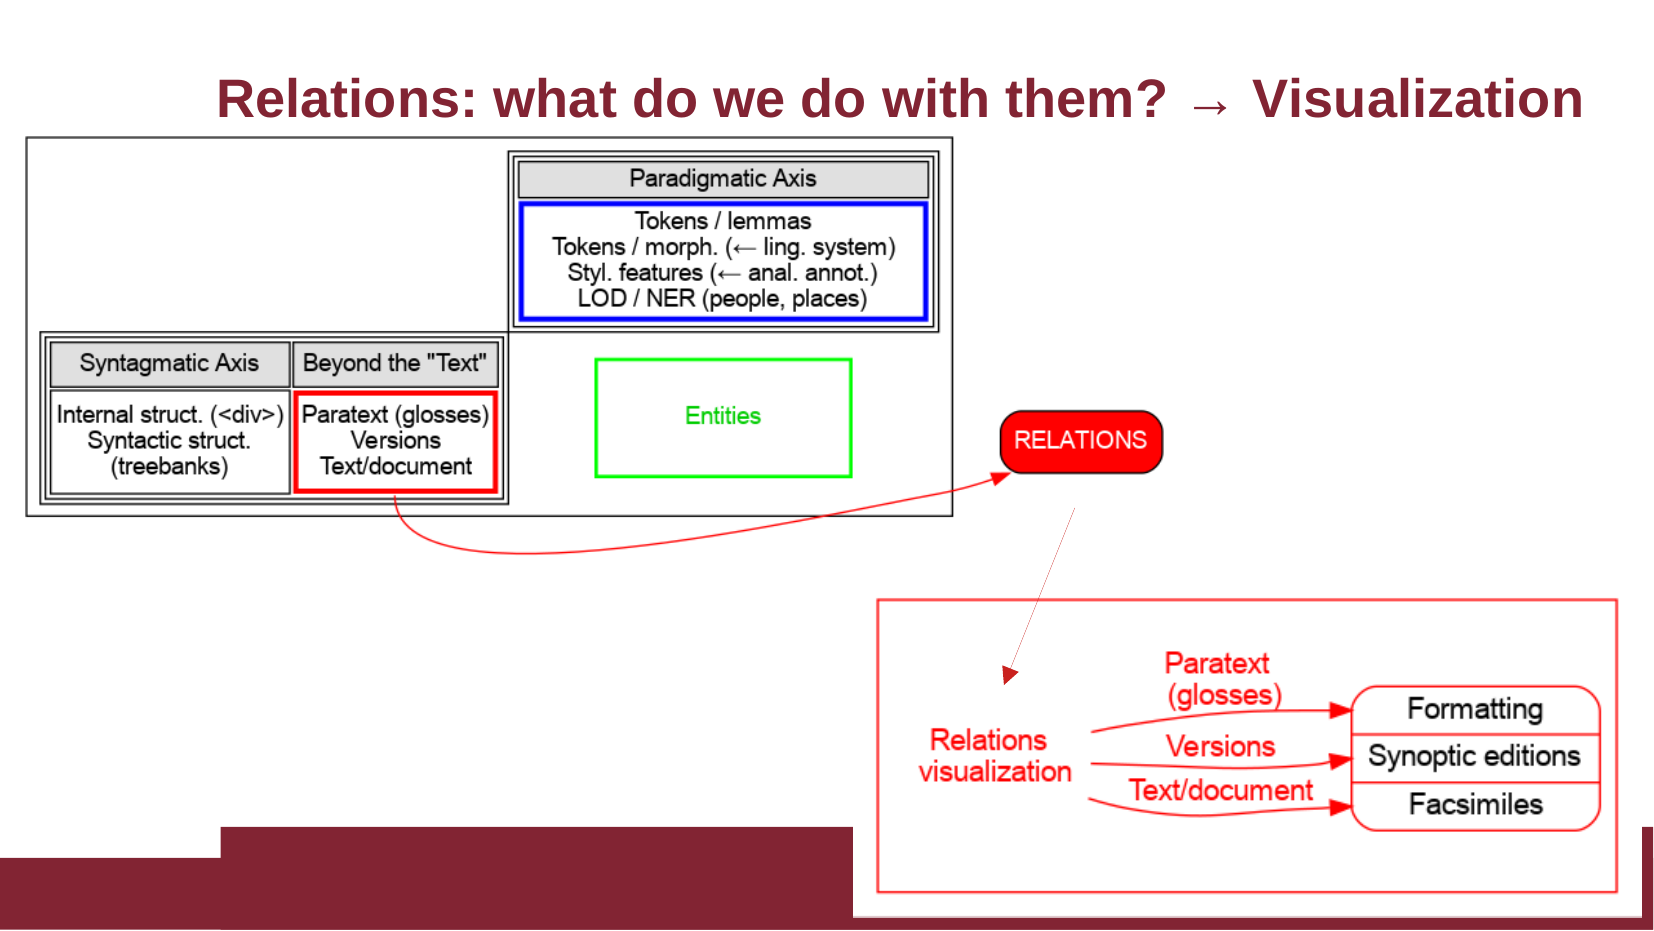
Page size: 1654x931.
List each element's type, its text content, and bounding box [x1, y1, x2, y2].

picture [853, 575, 1642, 918]
picture [6, 117, 1169, 562]
title Relations: what do we do with them? → Visualization [201, 55, 1619, 201]
